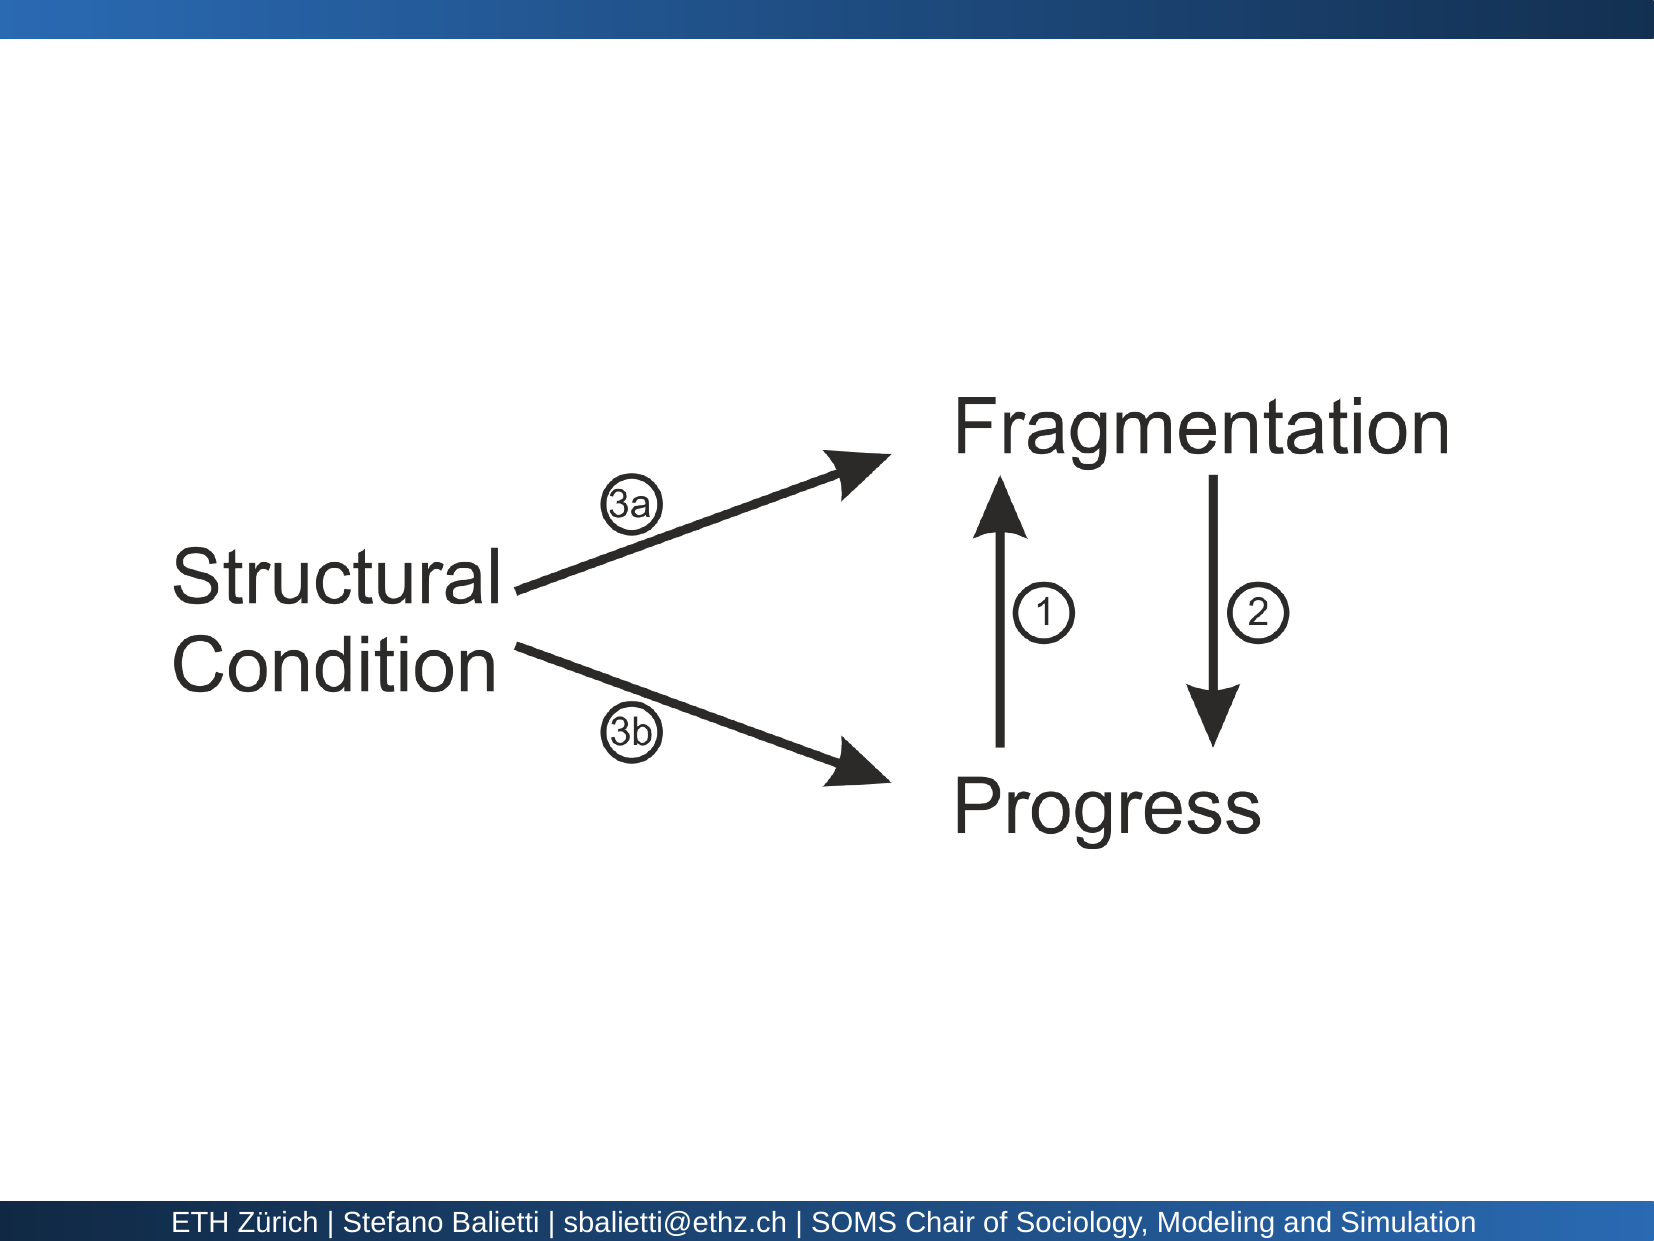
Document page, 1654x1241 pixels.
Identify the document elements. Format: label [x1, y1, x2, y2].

picture [170, 397, 1447, 849]
